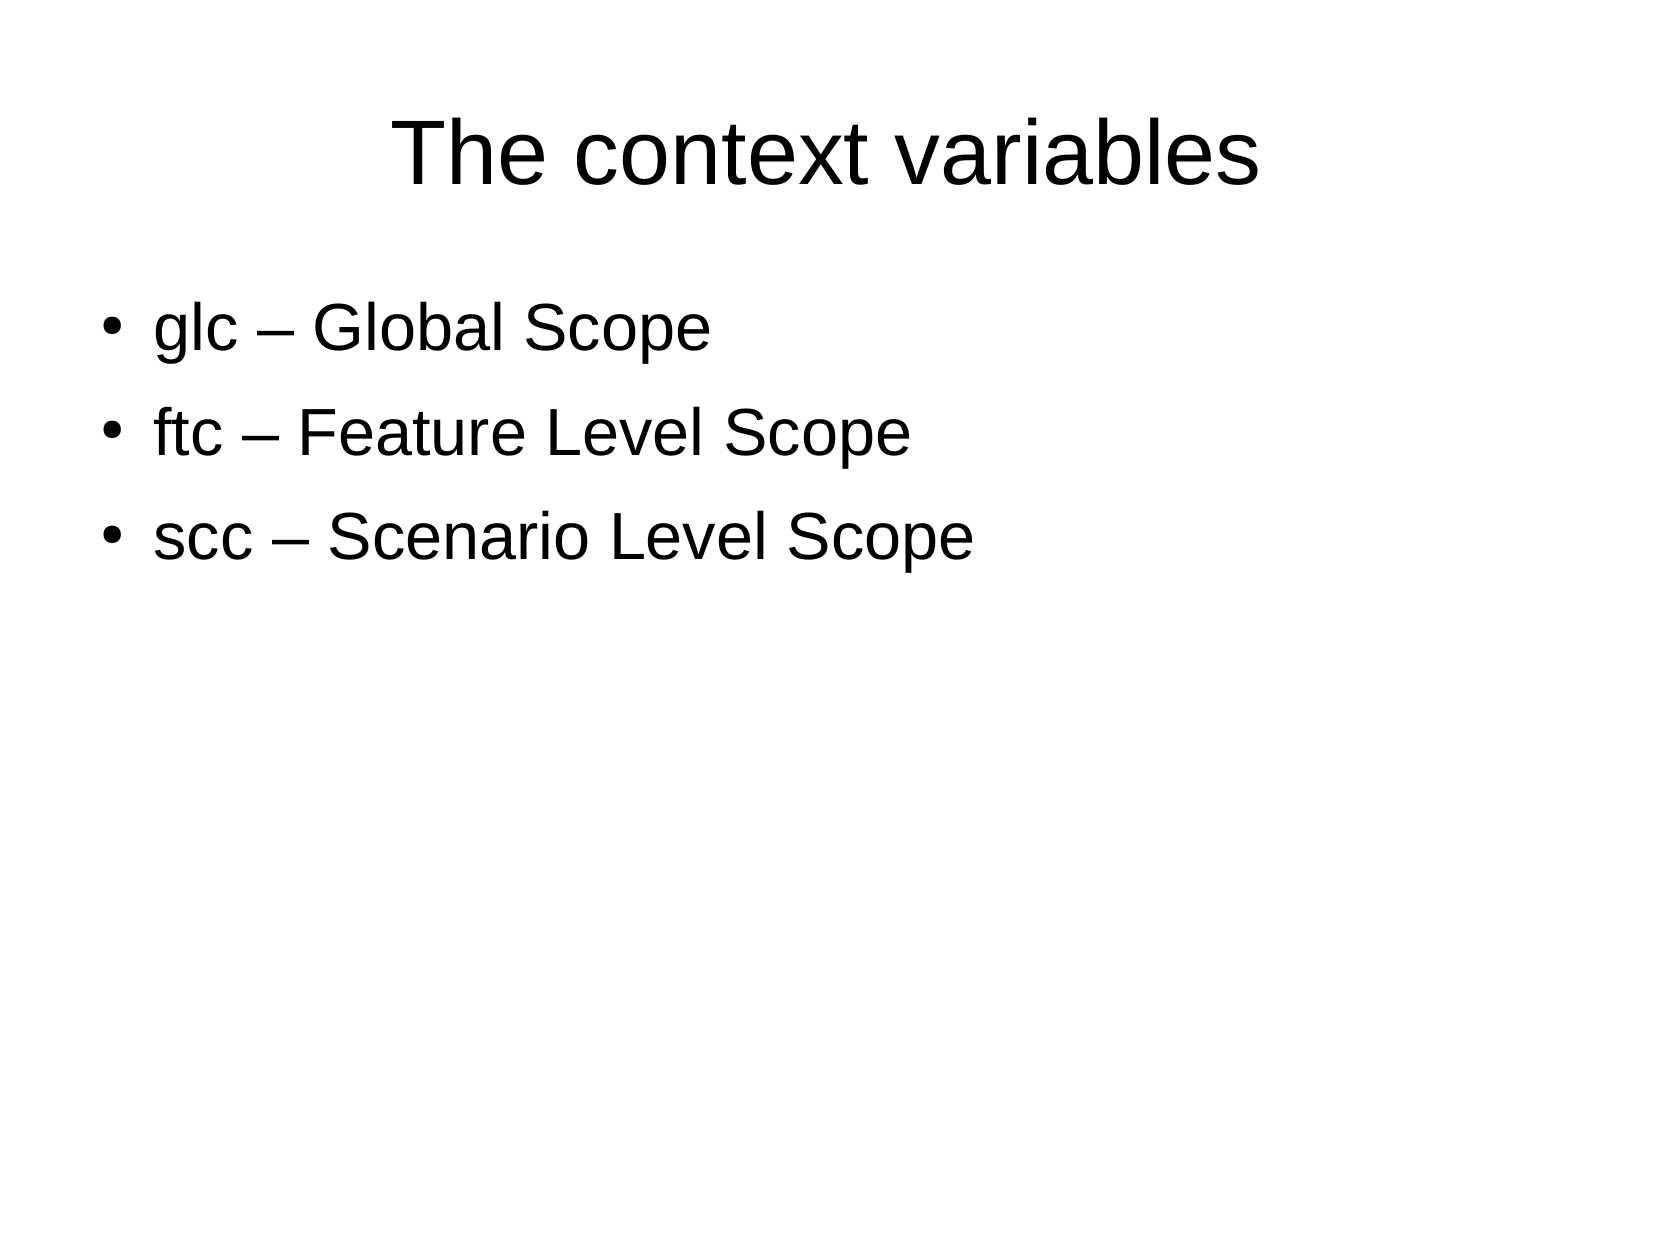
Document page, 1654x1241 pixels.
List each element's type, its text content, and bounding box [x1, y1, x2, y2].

list glc – Global Scope ftc – Feature Level Scope scc – Scenario Level Scope [82, 290, 1571, 1109]
title The context variables [82, 49, 1571, 257]
